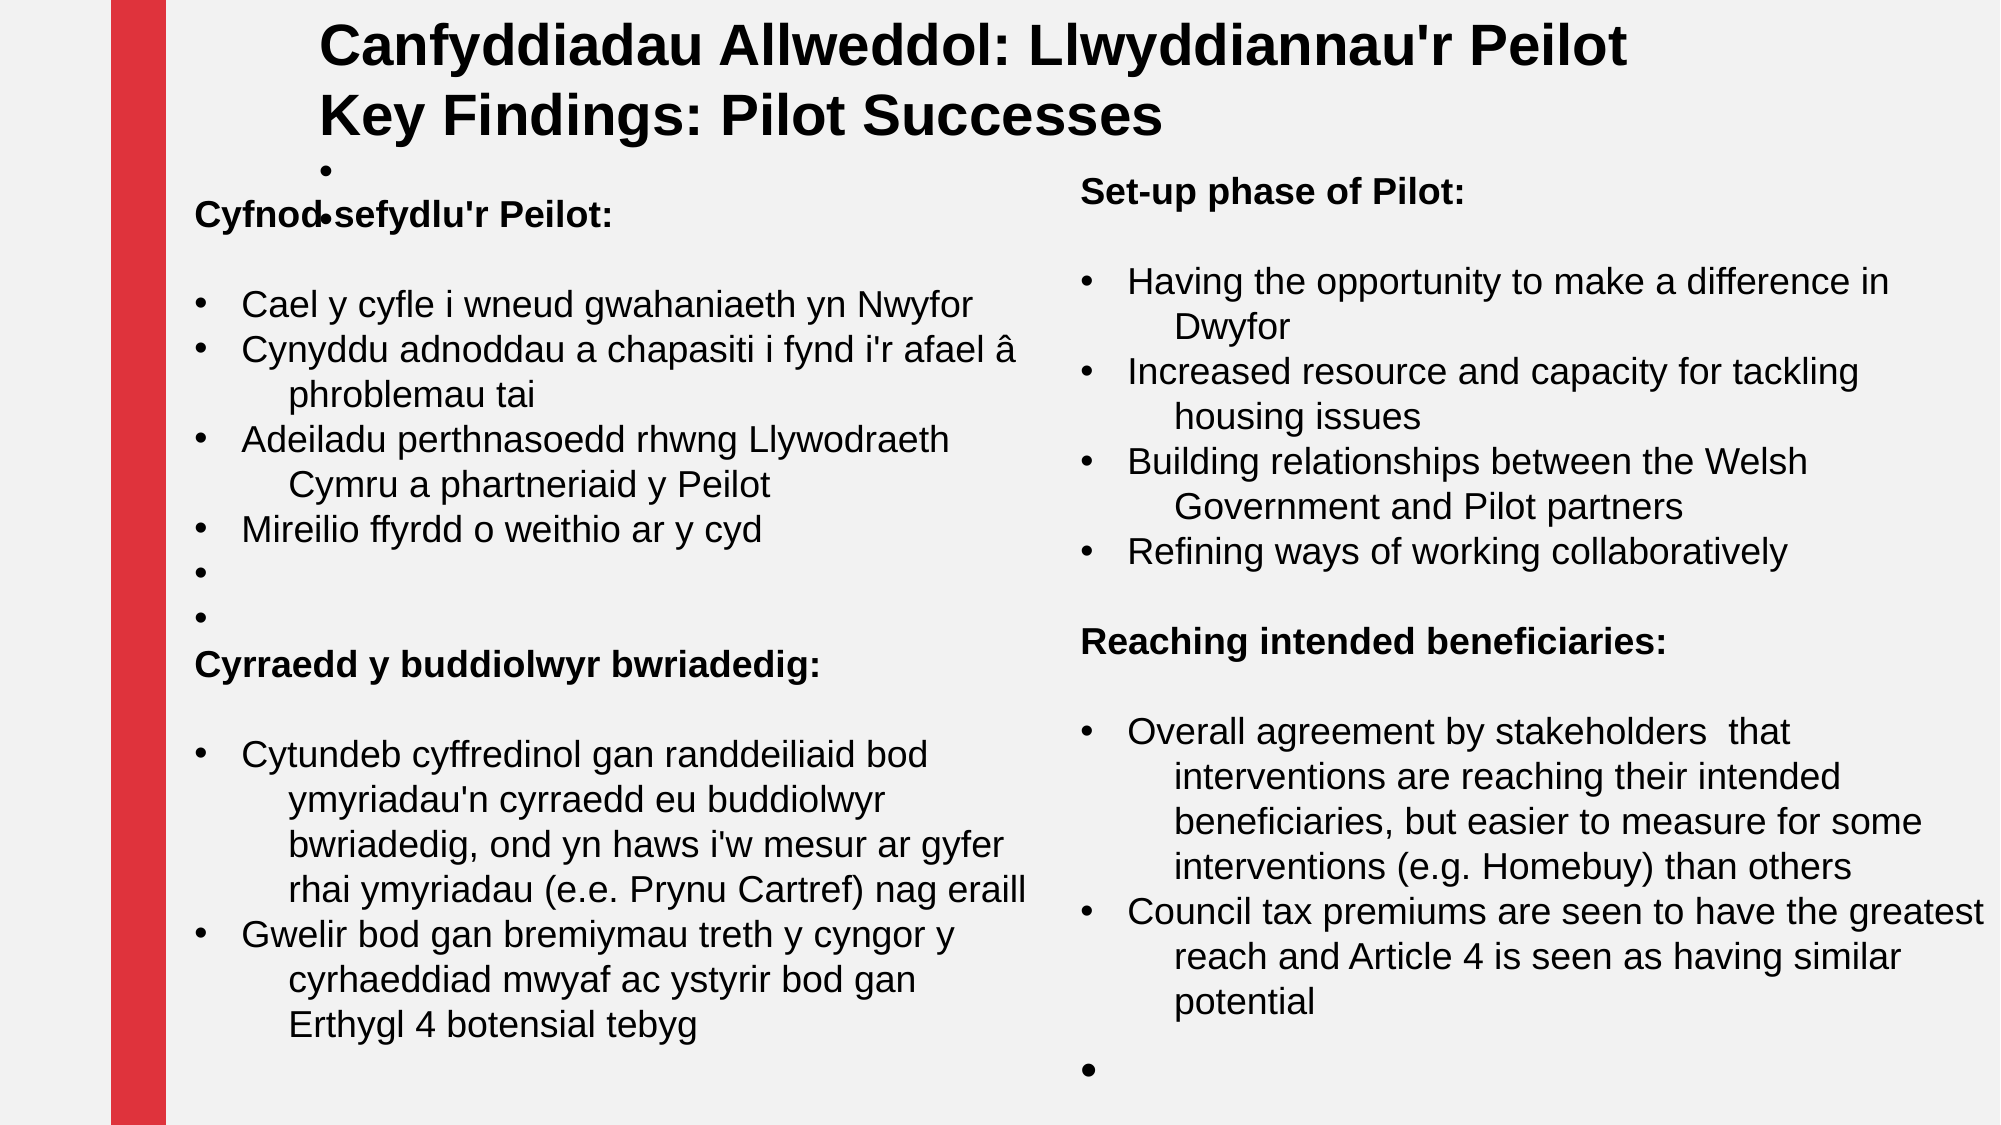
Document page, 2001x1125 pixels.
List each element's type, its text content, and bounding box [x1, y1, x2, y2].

text_box Cyfnod sefydlu'r Peilot: Cael y cyfle i wneud gwahaniaeth yn Nwyfor Cynyddu adnoddau a chapasiti i fynd i'r afael â phroblemau tai Adeiladu perthnasoedd rhwng Llywodraeth Cymru a phartneriaid y Peilot Mireilio ffyrdd o weithio ar y cyd Cyrraedd y buddiolwyr bwriadedig: Cytundeb cyffredinol gan randdeiliaid bod ymyriadau'n cyrraedd eu buddiolwyr bwriadedig, ond yn haws i'w mesur ar gyfer rhai ymyriadau (e.e. Prynu Cartref) nag eraill Gwelir bod gan bremiymau treth y cyngor y cyrhaeddiad mwyaf ac ystyrir bod gan Erthygl 4 botensial tebyg [179, 182, 1052, 1062]
text_box Set-up phase of Pilot: Having the opportunity to make a difference in Dwyfor Increased resource and capacity for tackling housing issues Building relationships between the Welsh Government and Pilot partners Refining ways of working collaboratively Reaching intended beneficiaries: Overall agreement by stakeholders that interventions are reaching their intended beneficiaries, but easier to measure for some interventions (e.g. Homebuy) than others Council tax premiums are seen to have the greatest reach and Article 4 is seen as having similar potential [1065, 160, 2000, 1084]
picture [111, 0, 166, 1125]
text_box Canfyddiadau Allweddol: Llwyddiannau'r Peilot Key Findings: Pilot Successes [304, 0, 2000, 119]
